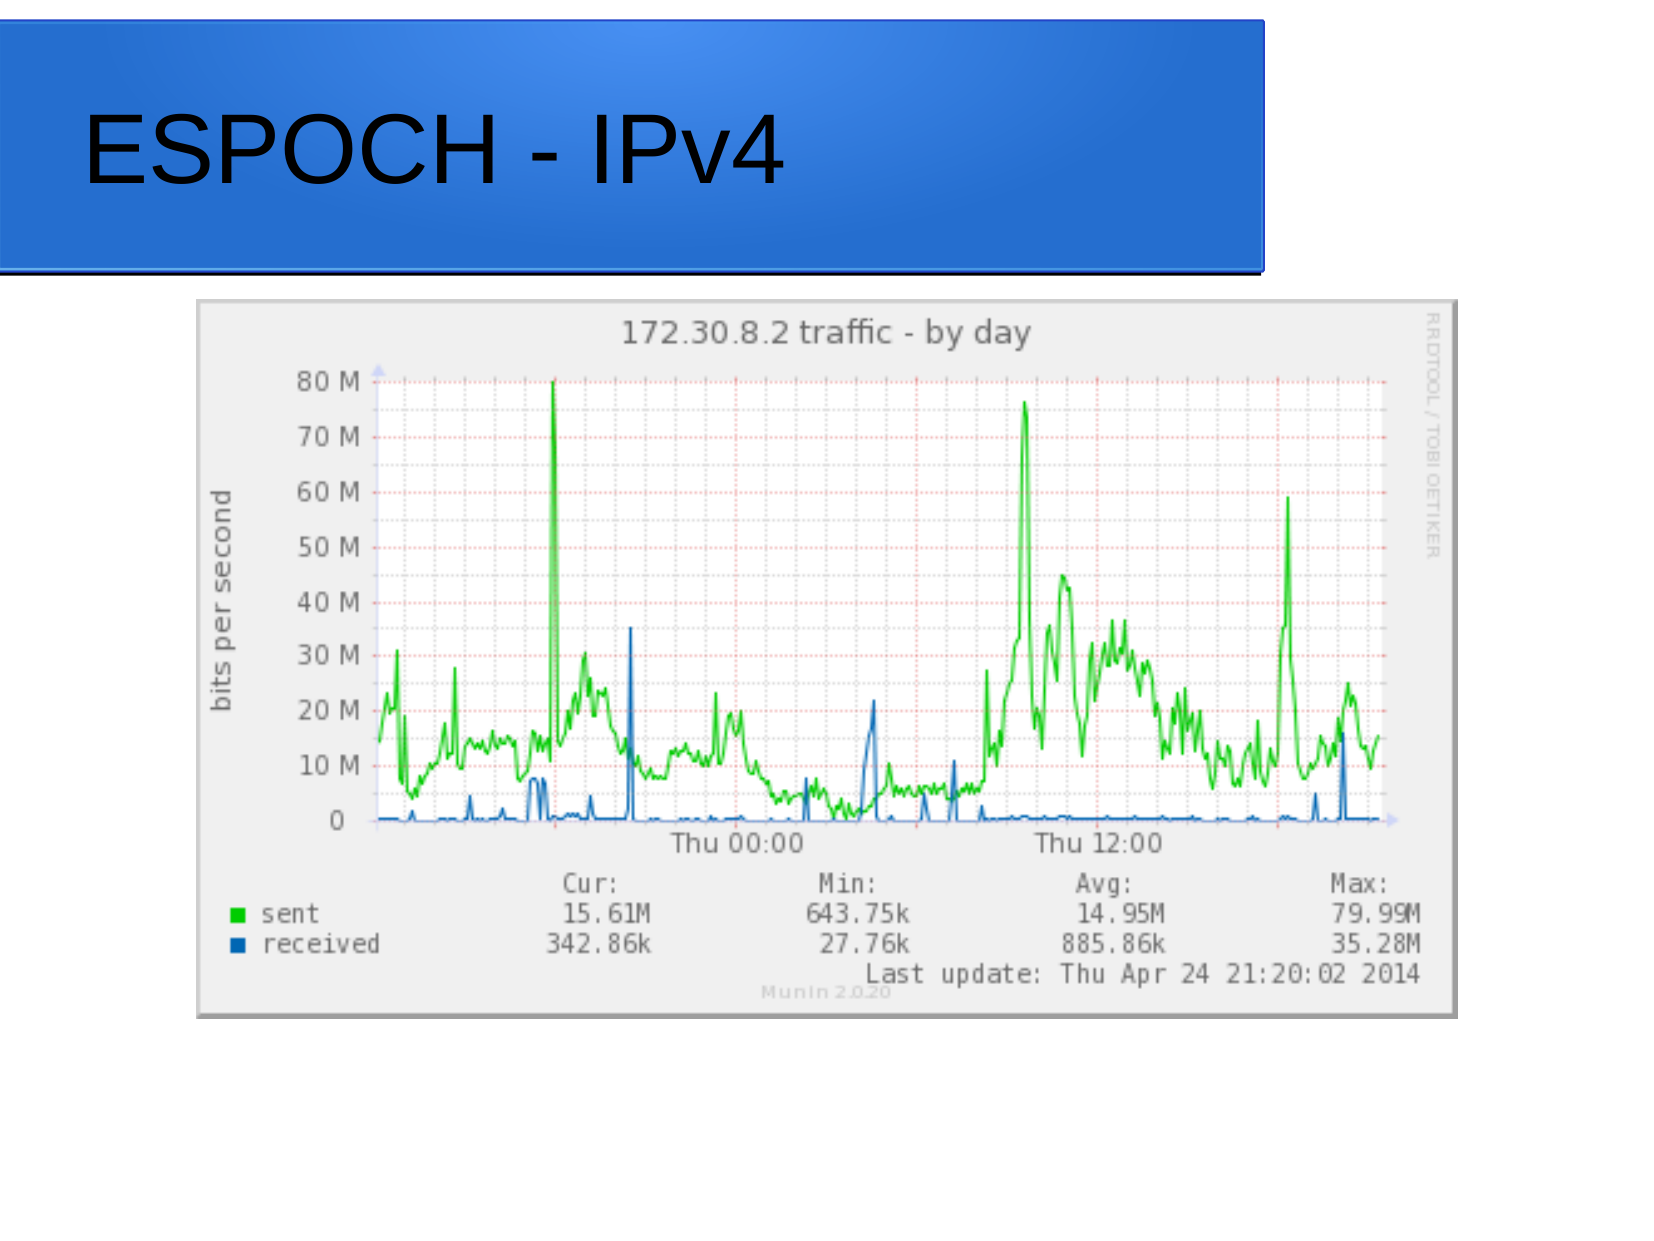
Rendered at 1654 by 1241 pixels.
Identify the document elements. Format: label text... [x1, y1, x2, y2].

picture [196, 299, 1458, 1019]
title ESPOCH - IPv4 [82, 47, 1235, 252]
